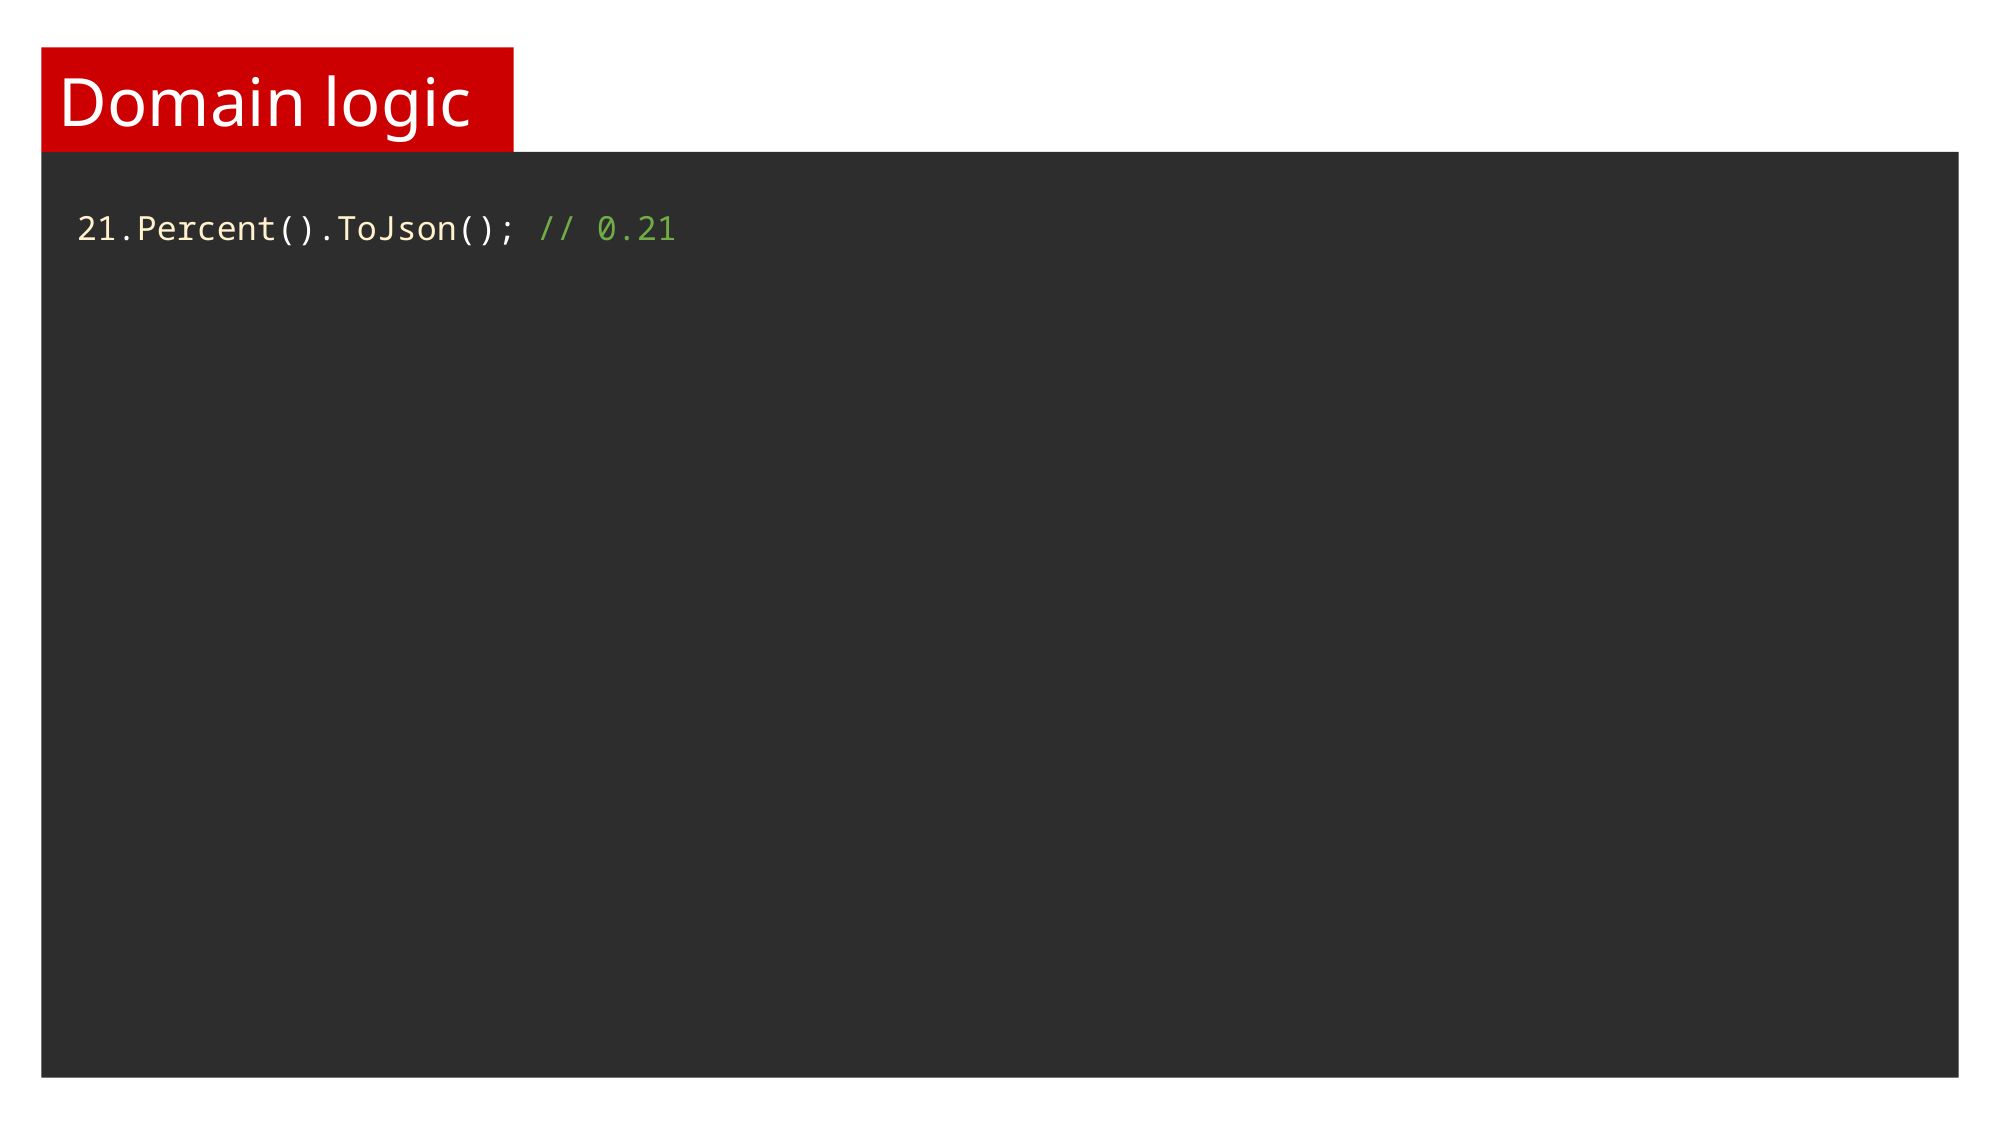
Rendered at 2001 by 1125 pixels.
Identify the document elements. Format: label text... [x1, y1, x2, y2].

text_box 21.Percent().ToJson(); // 0.21 [41, 152, 1602, 248]
text_box Domain logic [41, 47, 514, 153]
text_box [41, 152, 1959, 1078]
